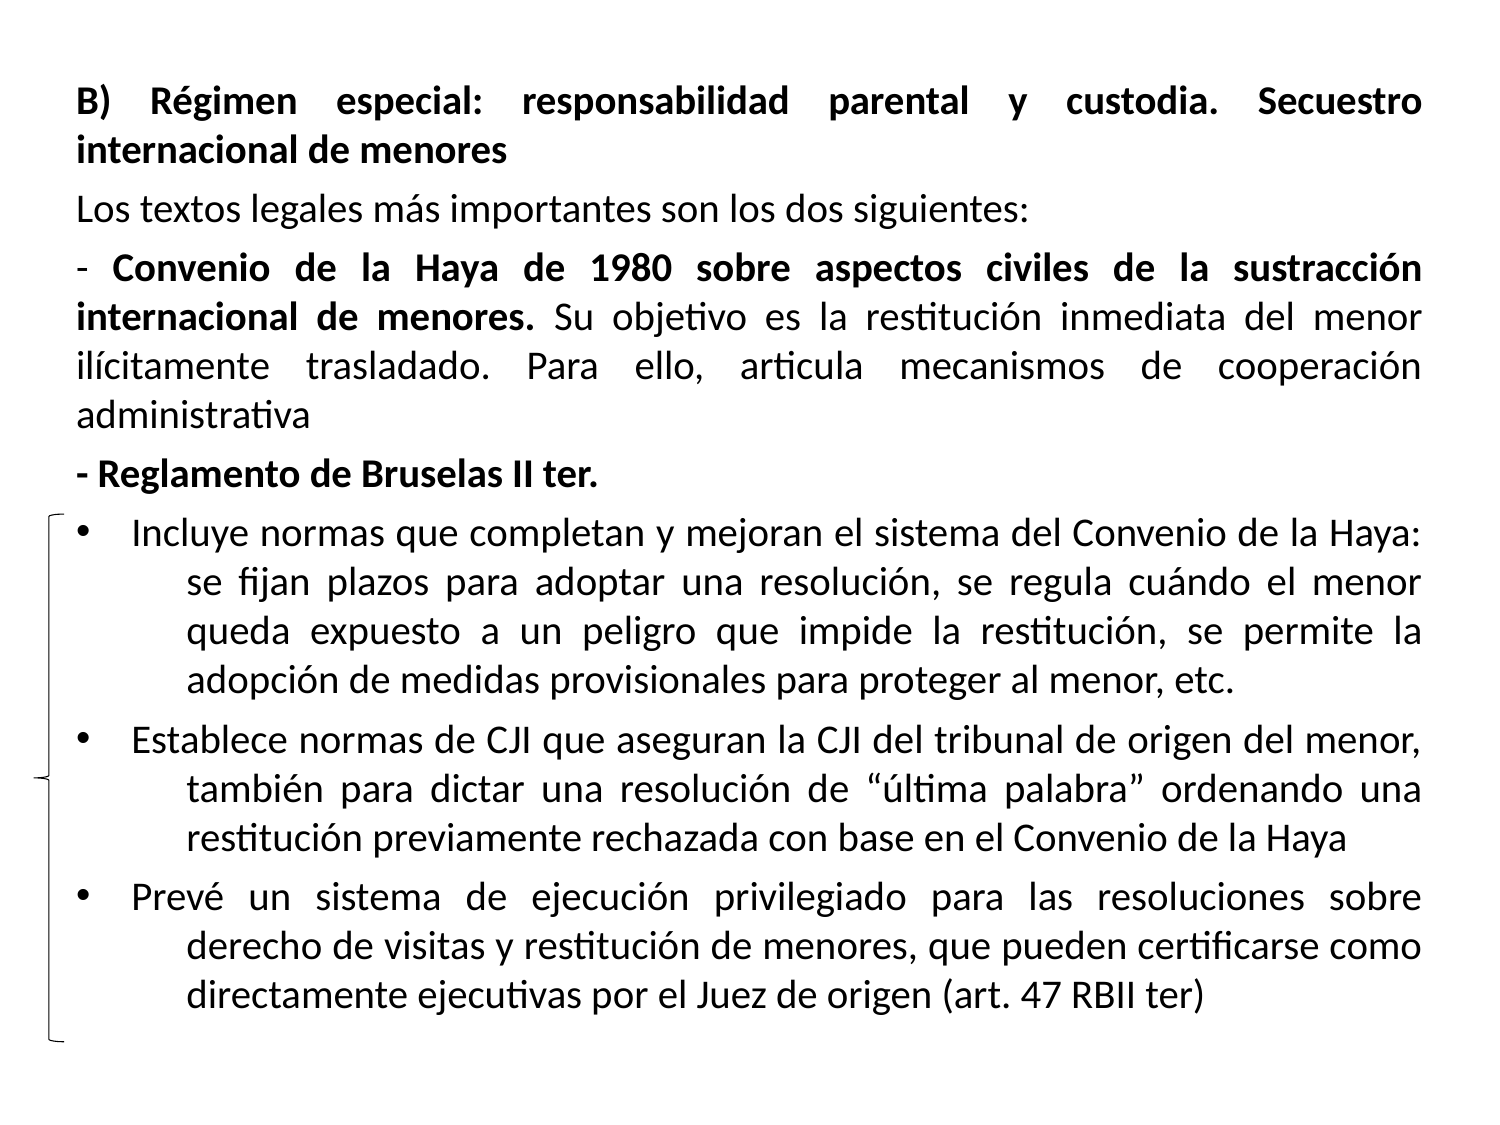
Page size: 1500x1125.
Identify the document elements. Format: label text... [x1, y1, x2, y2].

list B) Régimen especial: responsabilidad parental y custodia. Secuestro internacional de menores Los textos legales más importantes son los dos siguientes: - Convenio de la Haya de 1980 sobre aspectos civiles de la sustracción internacional de menores. Su objetivo es la restitución inmediata del menor ilícitamente trasladado. Para ello, articula mecanismos de cooperación administrativa - Reglamento de Bruselas II ter. Incluye normas que completan y mejoran el sistema del Convenio de la Haya: se fijan plazos para adoptar una resolución, se regula cuándo el menor queda expuesto a un peligro que impide la restitución, se permite la adopción de medidas provisionales para proteger al menor, etc. Establece normas de CJI que aseguran la CJI del tribunal de origen del menor, también para dictar una resolución de “última palabra” ordenando una restitución previamente rechazada con base en el Convenio de la Haya Prevé un sistema de ejecución privilegiado para las resoluciones sobre derecho de visitas y restitución de menores, que pueden certificarse como directamente ejecutivas por el Juez de origen (art. 47 RBII ter) [61, 65, 1439, 1042]
